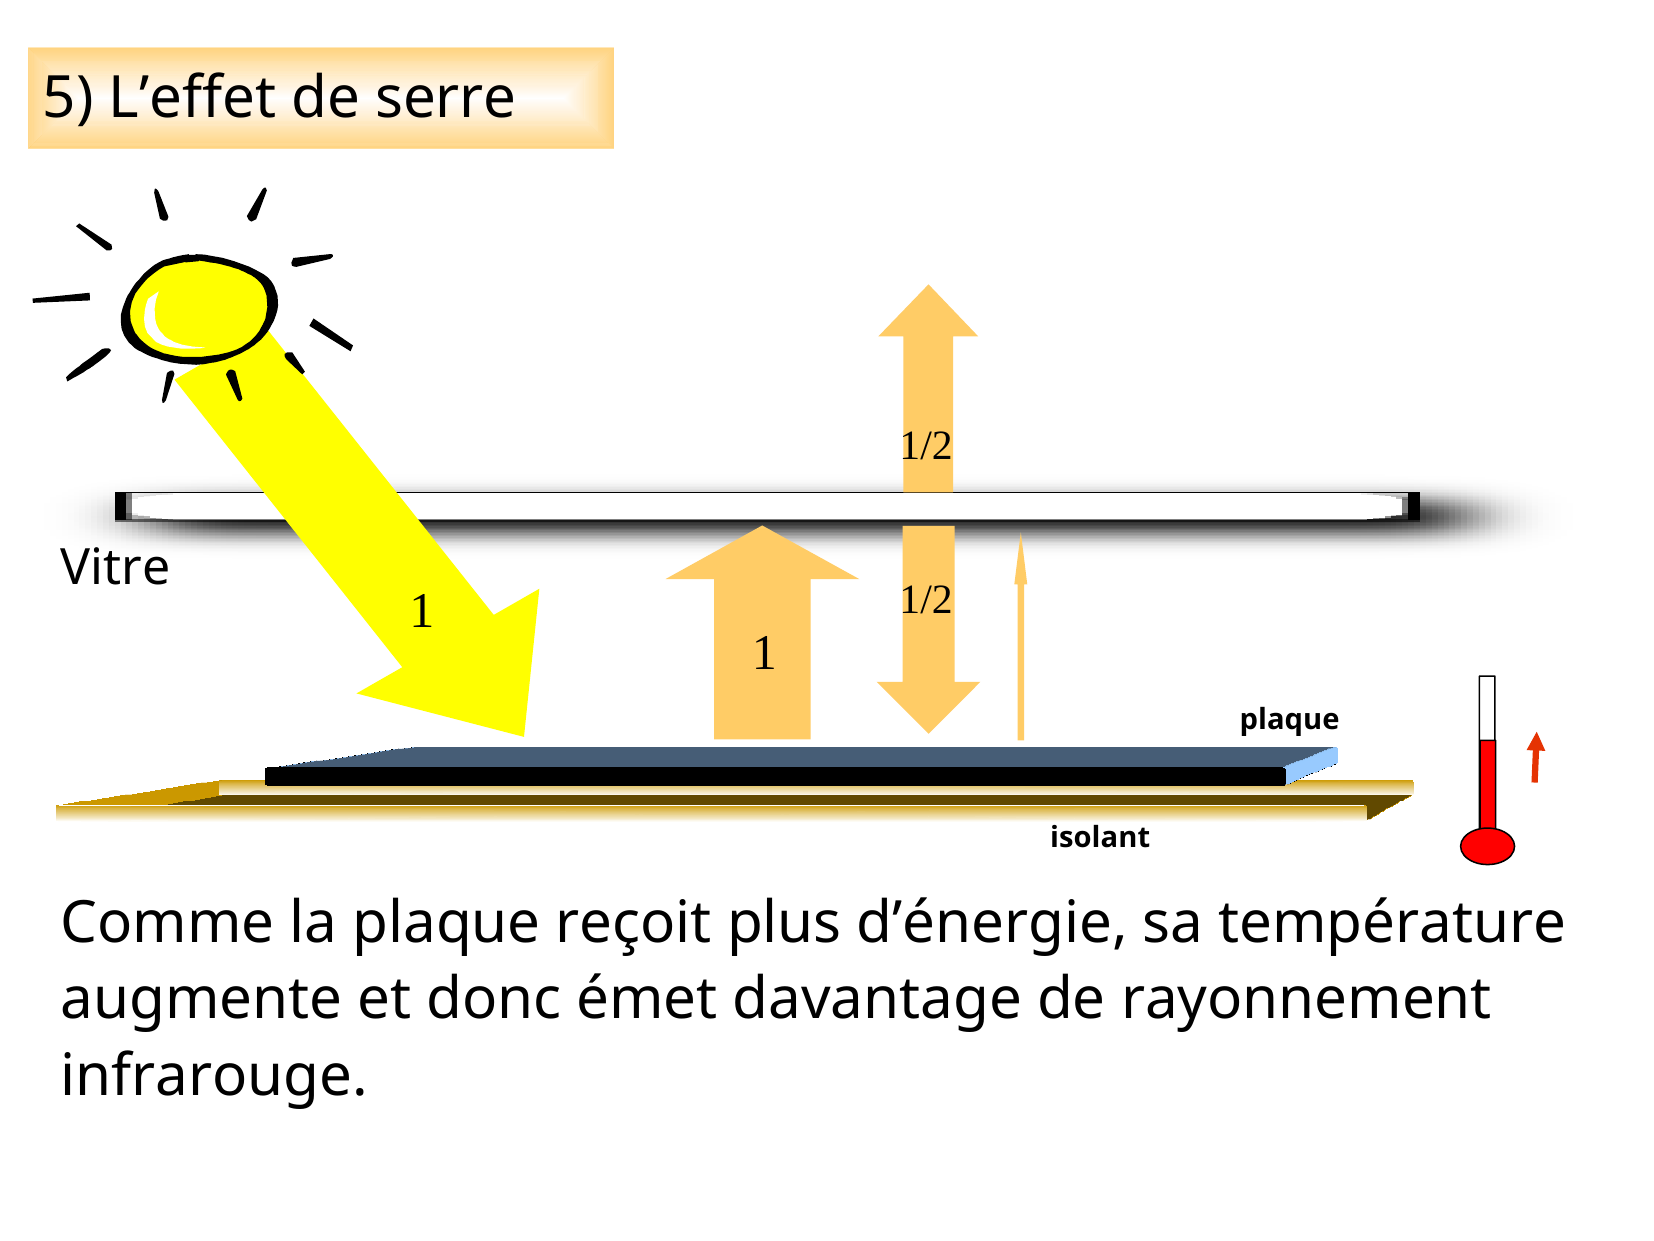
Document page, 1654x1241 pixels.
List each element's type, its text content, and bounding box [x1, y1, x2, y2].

picture [27, 472, 319, 564]
text_box [876, 628, 981, 734]
picture [382, 472, 1591, 564]
text_box [32, 292, 91, 303]
text_box [246, 187, 267, 222]
text_box [878, 284, 979, 416]
text_box isolant [1035, 808, 1288, 884]
text_box Comme la plaque reçoit plus d’énergie, sa température augmente et donc émet davantage de rayonnement infrarouge. [45, 873, 1597, 1162]
text_box [1014, 532, 1028, 741]
text_box [66, 348, 112, 382]
text_box [291, 254, 333, 267]
text_box 1 [751, 616, 787, 687]
text_box [665, 525, 860, 740]
text_box [903, 474, 954, 493]
text_box 1/2 [899, 416, 975, 474]
text_box [902, 525, 955, 569]
picture [44, 737, 1429, 832]
text_box 1 [409, 575, 445, 645]
text_box [154, 188, 169, 221]
text_box Vitre [45, 523, 209, 566]
text_box [309, 318, 354, 352]
text_box [76, 223, 113, 251]
text_box 5) L’effet de serre [28, 48, 613, 149]
text_box plaque [1224, 690, 1477, 766]
text_box 1/2 [899, 569, 975, 628]
text_box [120, 254, 540, 737]
text_box [1460, 676, 1515, 865]
text_box [28, 47, 615, 149]
